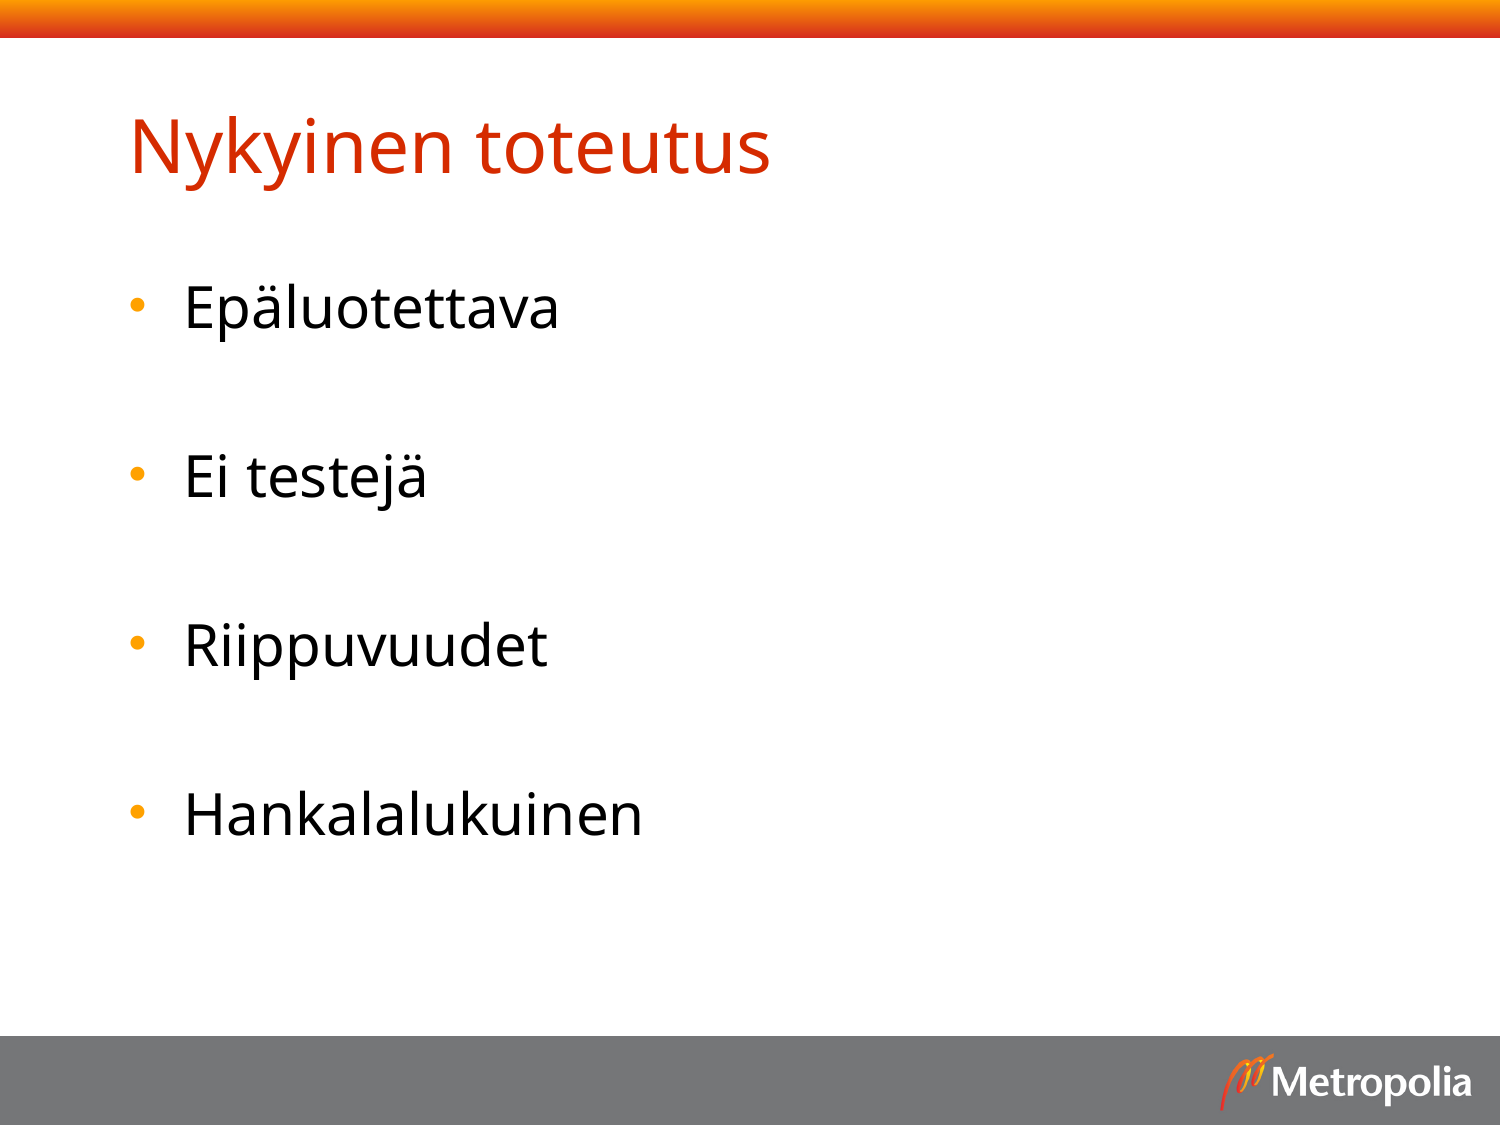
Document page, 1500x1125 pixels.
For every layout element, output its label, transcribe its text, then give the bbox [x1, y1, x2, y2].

list Epäluotettava Ei testejä Riippuvuudet Hankalalukuinen [112, 262, 1388, 1001]
picture [0, 1036, 1500, 1125]
title Nykyinen toteutus [113, 49, 1389, 238]
